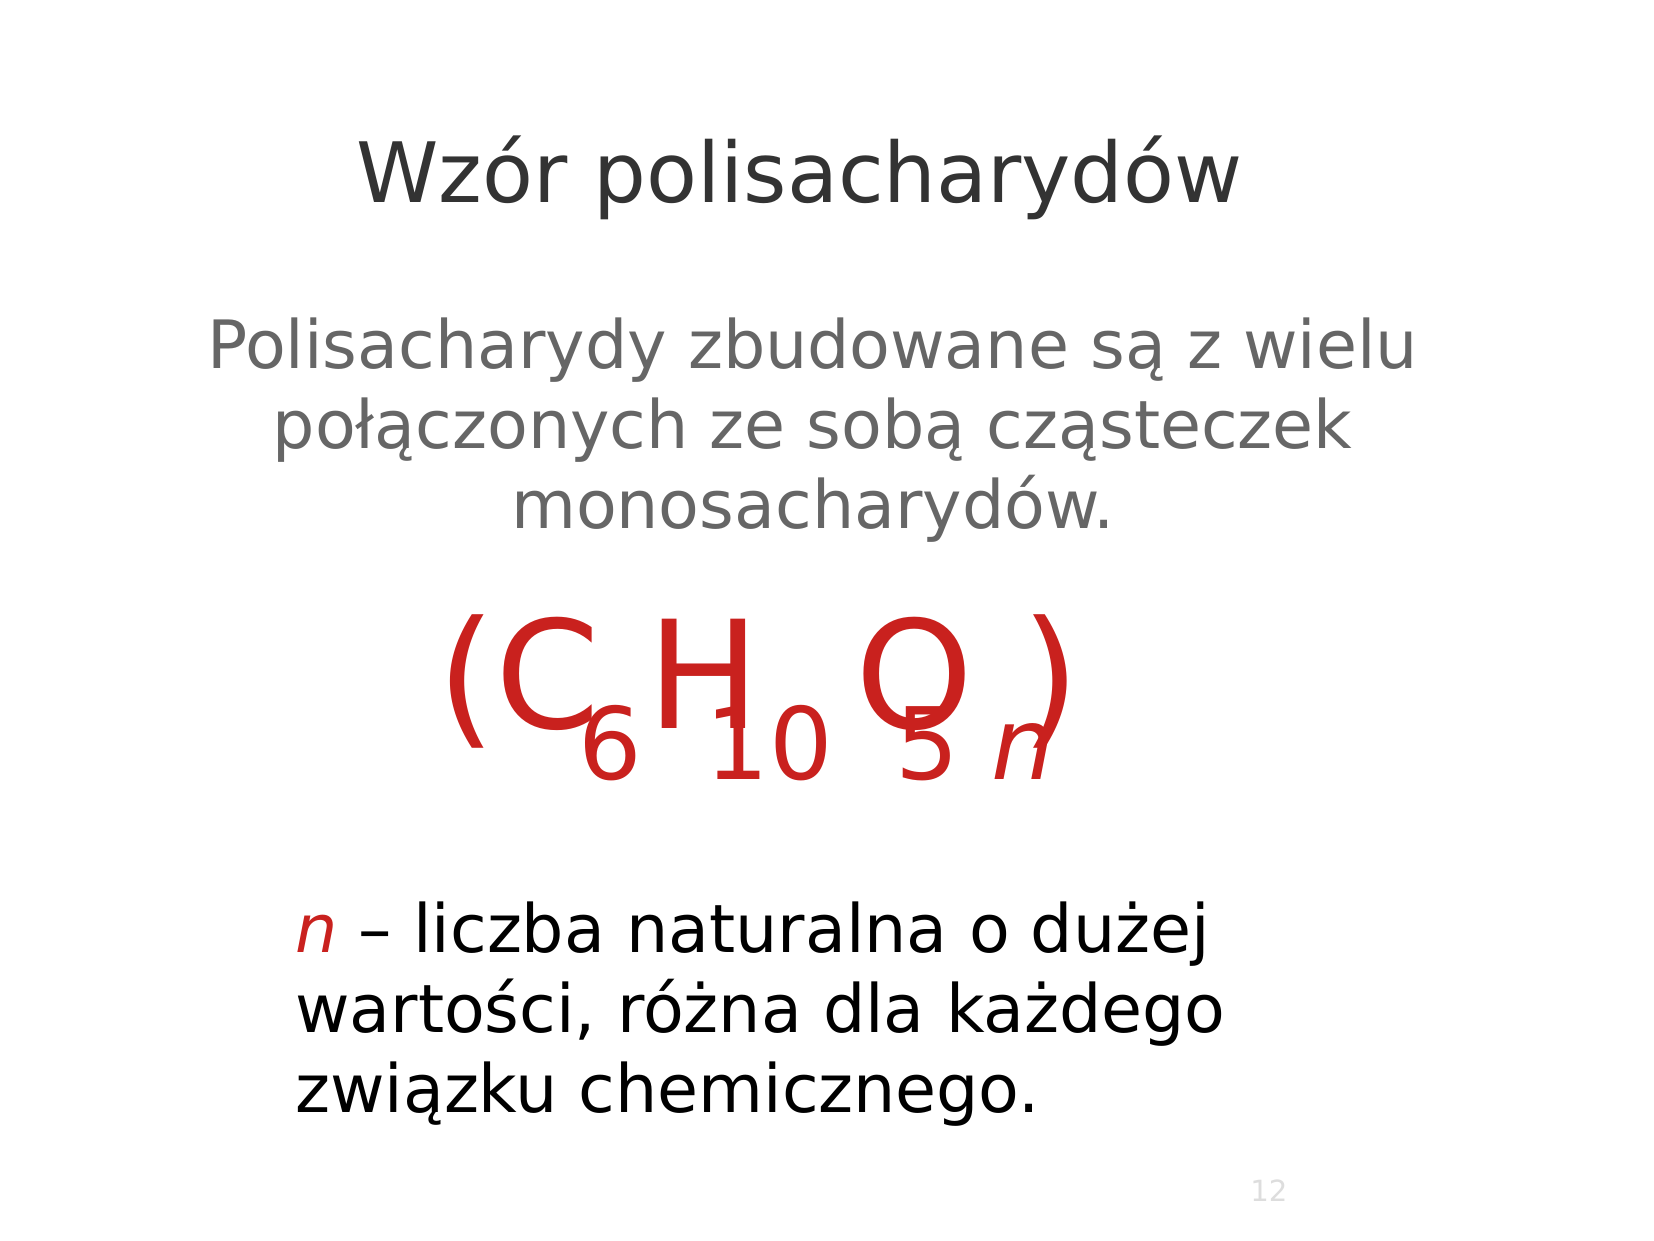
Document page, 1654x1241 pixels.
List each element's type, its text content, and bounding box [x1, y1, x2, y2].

list n – liczba naturalna o dużej wartości, różna dla każdego związku chemicznego. [295, 885, 1430, 1144]
list 6 10 5 n [578, 679, 1274, 815]
list (C H O ) [437, 578, 1132, 780]
list Polisacharydy zbudowane są z wielu połączonych ze sobą cząsteczek monosacharydów. [114, 302, 1512, 686]
text_box [1250, 1172, 1636, 1241]
title Wzór polisacharydów [88, 70, 1512, 268]
